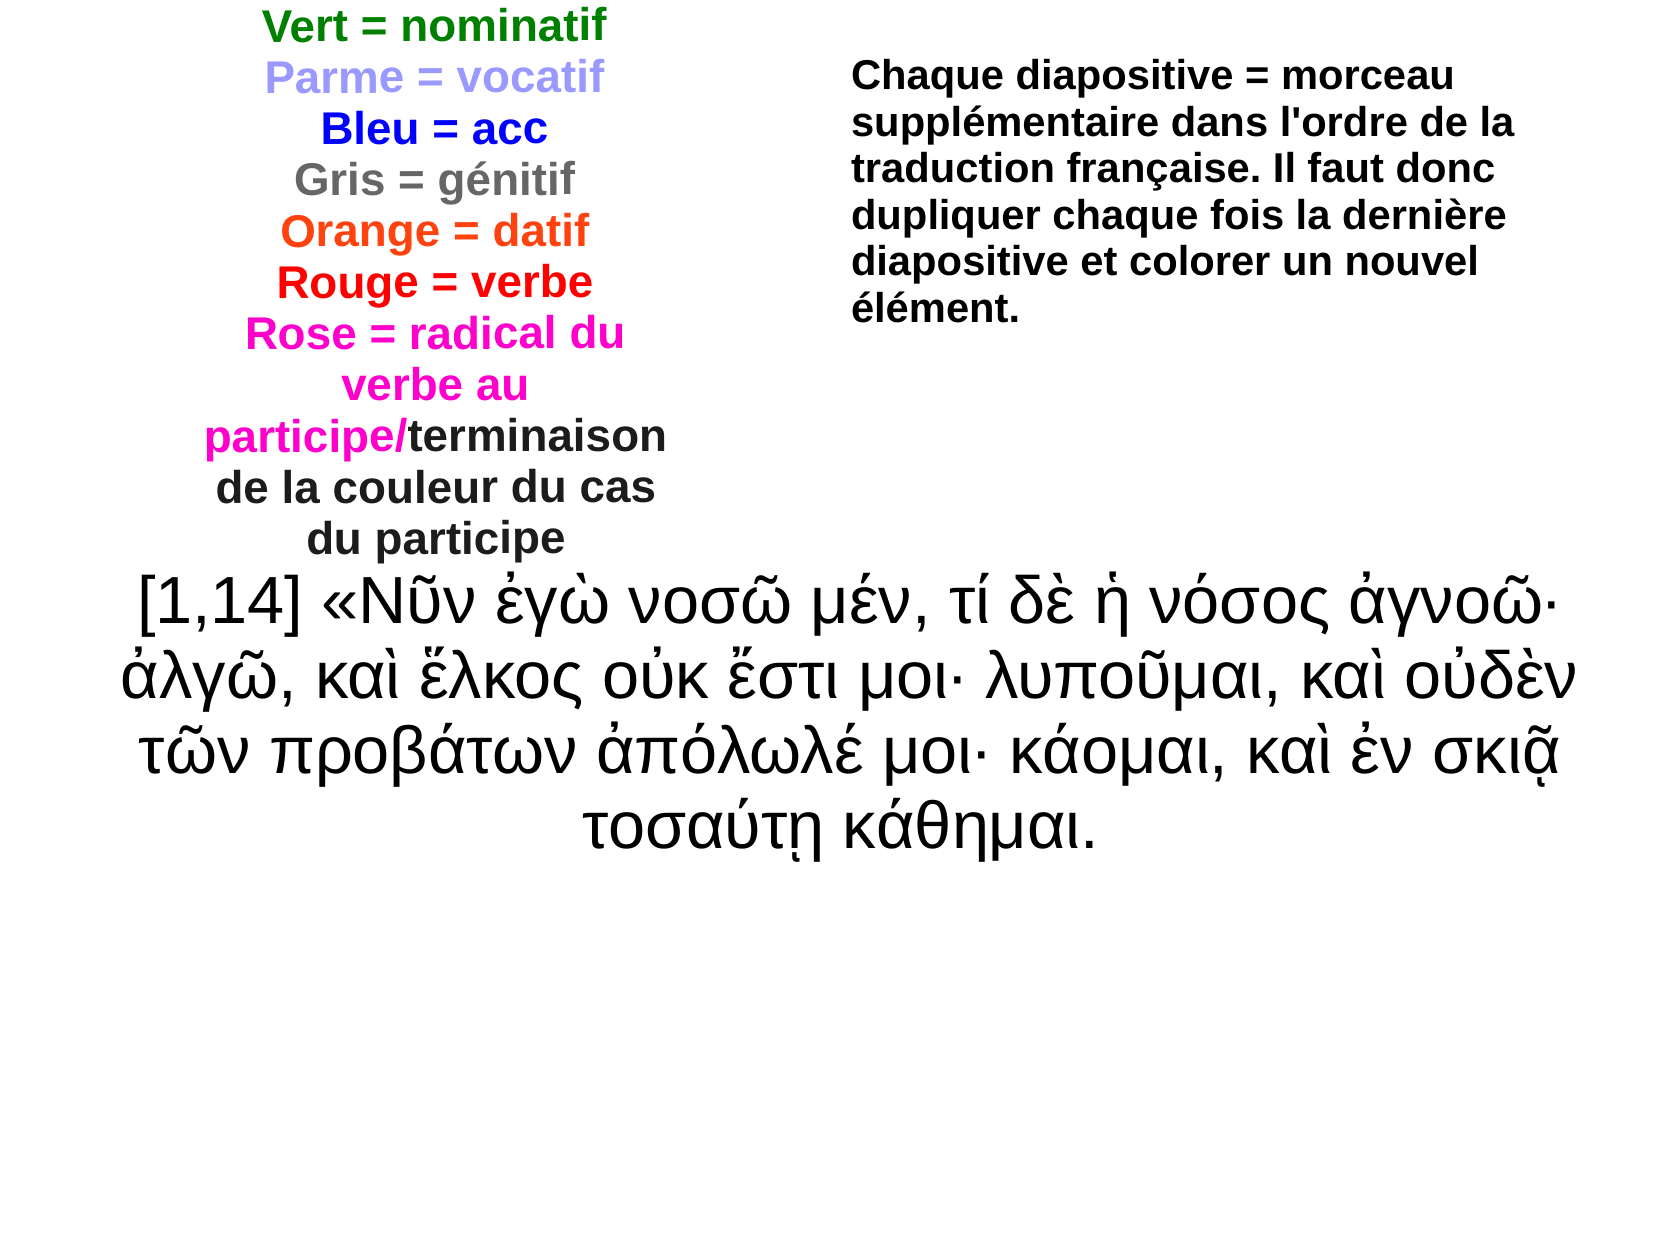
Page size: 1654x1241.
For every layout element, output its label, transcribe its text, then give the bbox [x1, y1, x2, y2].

table_header [669, 45, 836, 397]
table_header [81, 45, 201, 397]
text_box Vert = nominatif Parme = vocatif Bleu = acc Gris = génitif Orange = datif Rouge = verbe Rose = radical du verbe au participe/terminaison de la couleur du cas du participe [199, 0, 671, 571]
table_header Chaque diapositive = morceau supplémentaire dans l'ordre de la traduction française. Il faut donc dupliquer chaque fois la dernière diapositive et colorer un nouvel élément. [836, 45, 1593, 397]
subtitle [1,14] «Νῦν ἐγὼ νοσῶ μέν, τί δὲ ἡ νόσος ἀγνοῶ· ἀλγῶ, καὶ ἕλκος οὐκ ἔστι μοι· λυποῦμαι, καὶ οὐδὲν τῶν προβάτων ἀπόλωλέ μοι· κάομαι, καὶ ἐν σκιᾷ τοσαύτῃ κάθημαι. [106, 303, 1595, 1123]
